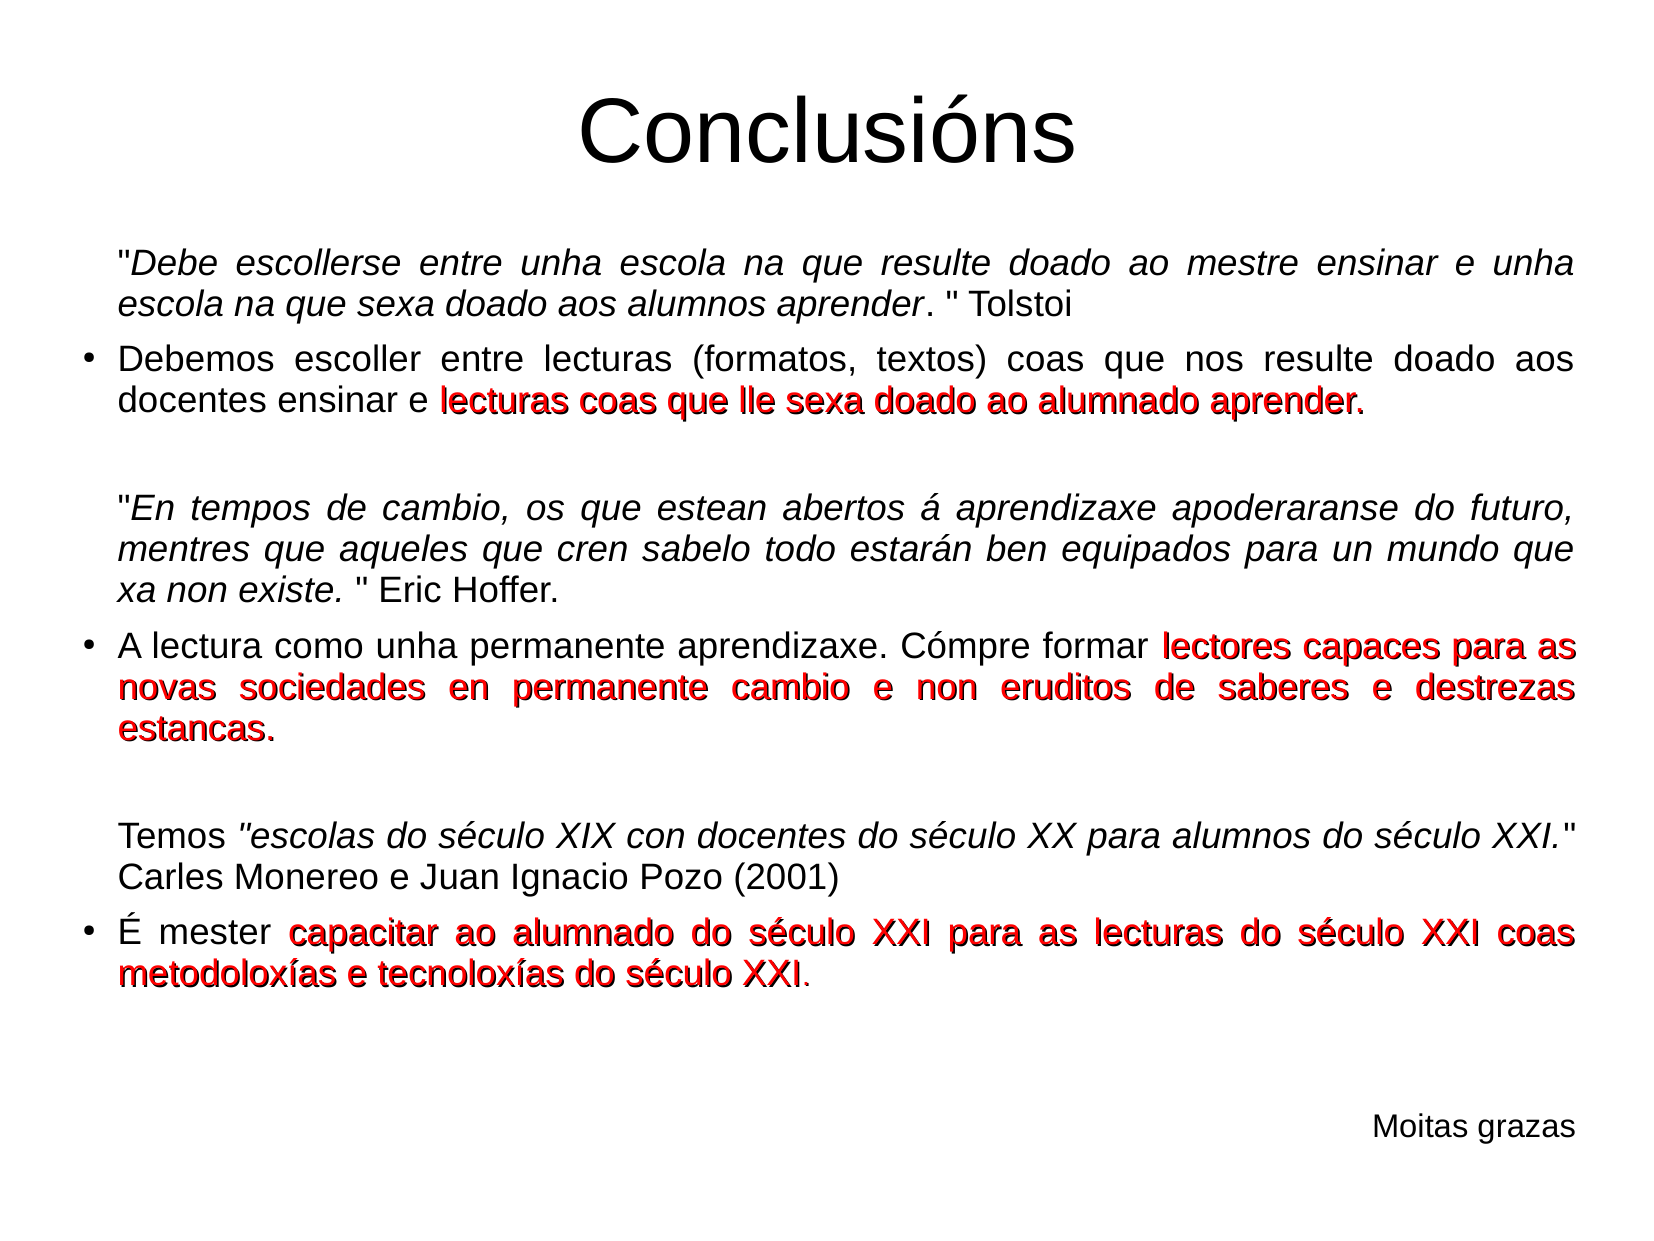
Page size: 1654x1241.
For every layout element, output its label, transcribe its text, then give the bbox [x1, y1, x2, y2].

list "Debe escollerse entre unha escola na que resulte doado ao mestre ensinar e unha escola na que sexa doado aos alumnos aprender. " Tolstoi Debemos escoller entre lecturas (formatos, textos) coas que nos resulte doado aos docentes ensinar e lecturas coas que lle sexa doado ao alumnado aprender. "En tempos de cambio, os que estean abertos á aprendizaxe apoderaranse do futuro, mentres que aqueles que cren sabelo todo estarán ben equipados para un mundo que xa non existe. " Eric Hoffer. A lectura como unha permanente aprendizaxe. Cómpre formar lectores capaces para as novas sociedades en permanente cambio e non eruditos de saberes e destrezas estancas. Temos "escolas do século XIX con docentes do século XX para alumnos do século XXI." Carles Monereo e Juan Ignacio Pozo (2001) É mester capacitar ao alumnado do século XXI para as lecturas do século XXI coas metodoloxías e tecnoloxías do século XXI. Moitas grazas [82, 190, 1577, 1152]
title Conclusións [80, 57, 1576, 204]
